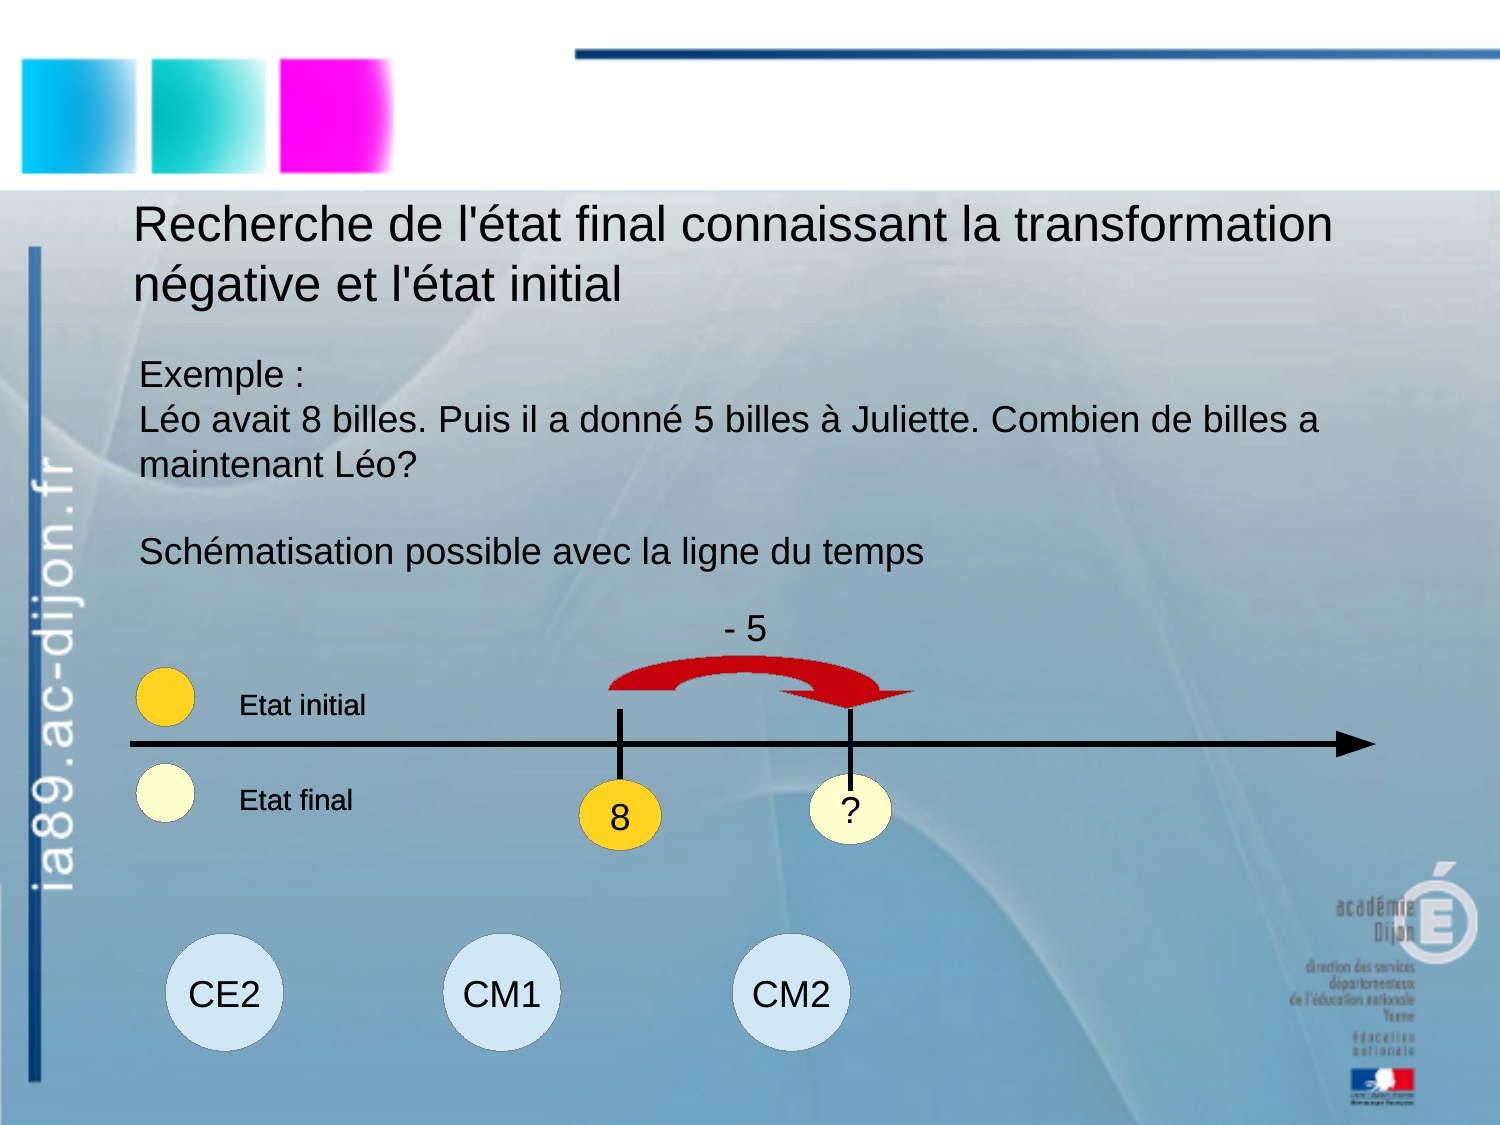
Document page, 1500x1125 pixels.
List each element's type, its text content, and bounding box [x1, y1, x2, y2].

text_box [135, 763, 196, 823]
text_box CM2 [732, 933, 851, 1052]
text_box ? [809, 773, 892, 845]
text_box - 5 [708, 596, 792, 657]
text_box [135, 667, 196, 727]
text_box CM1 [442, 933, 562, 1052]
picture [0, 0, 1500, 1125]
text_box Schématisation possible avec la ligne du temps [123, 519, 1412, 591]
text_box Etat final [224, 773, 449, 824]
text_box [608, 655, 915, 709]
text_box Etat initial [224, 679, 449, 729]
text_box Recherche de l'état final connaissant la transformation négative et l'état initial [118, 184, 1439, 319]
text_box CE2 [165, 933, 284, 1052]
text_box 8 [578, 779, 662, 851]
text_box Exemple : Léo avait 8 billes. Puis il a donné 5 billes à Juliette. Combien de billes a maintenant Léo? [124, 342, 1412, 493]
